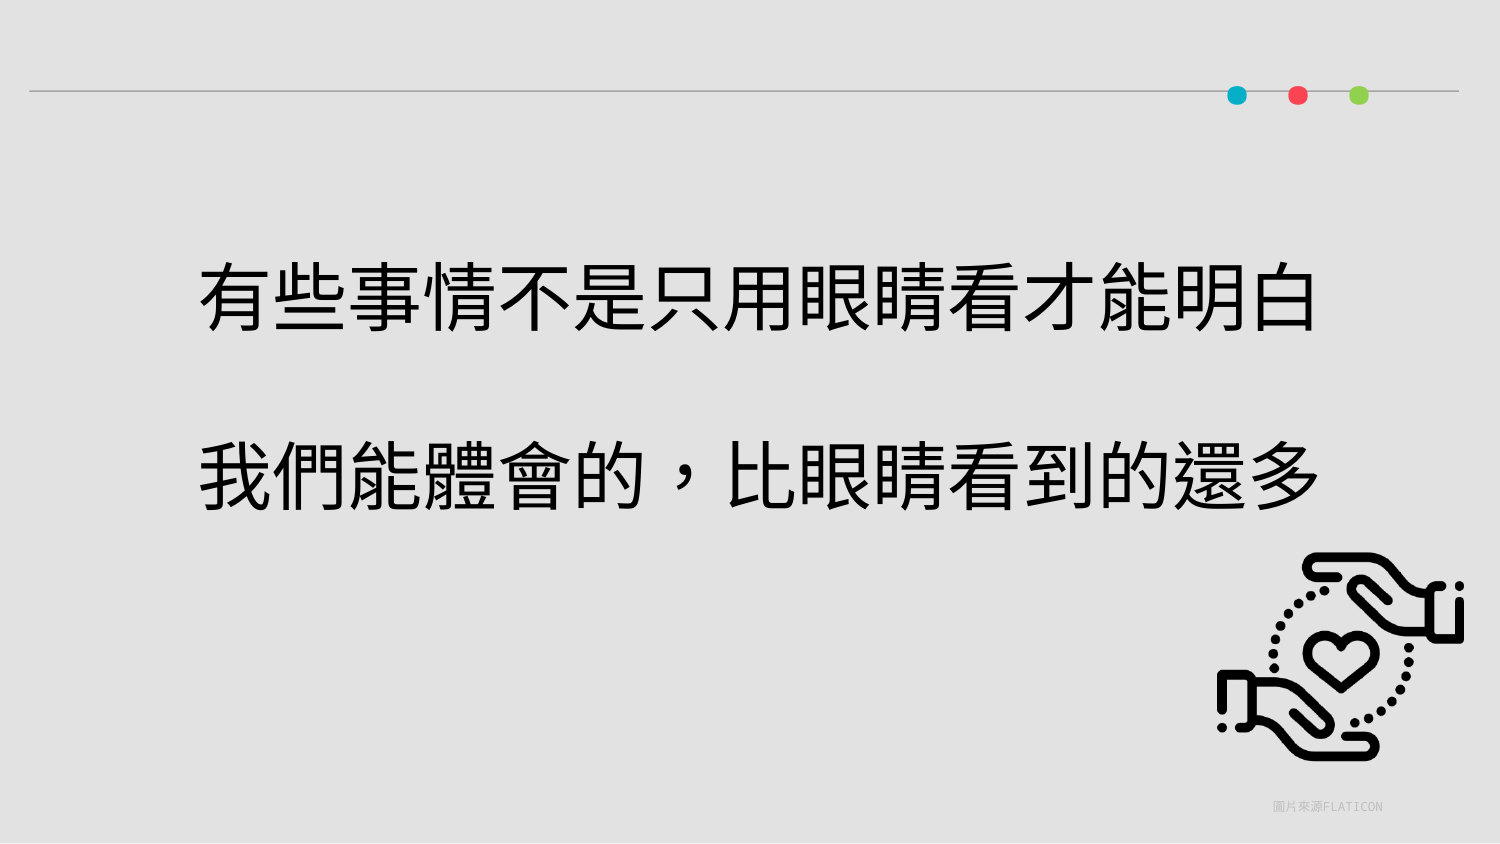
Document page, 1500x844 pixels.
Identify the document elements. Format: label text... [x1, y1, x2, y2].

text_box 我們能體會的，比眼睛看到的還多 [183, 421, 1341, 528]
text_box 有些事情不是只用眼睛看才能明白 [183, 242, 1341, 349]
text_box 圖片來源FLATICON [1257, 791, 1483, 822]
picture [1217, 533, 1464, 780]
